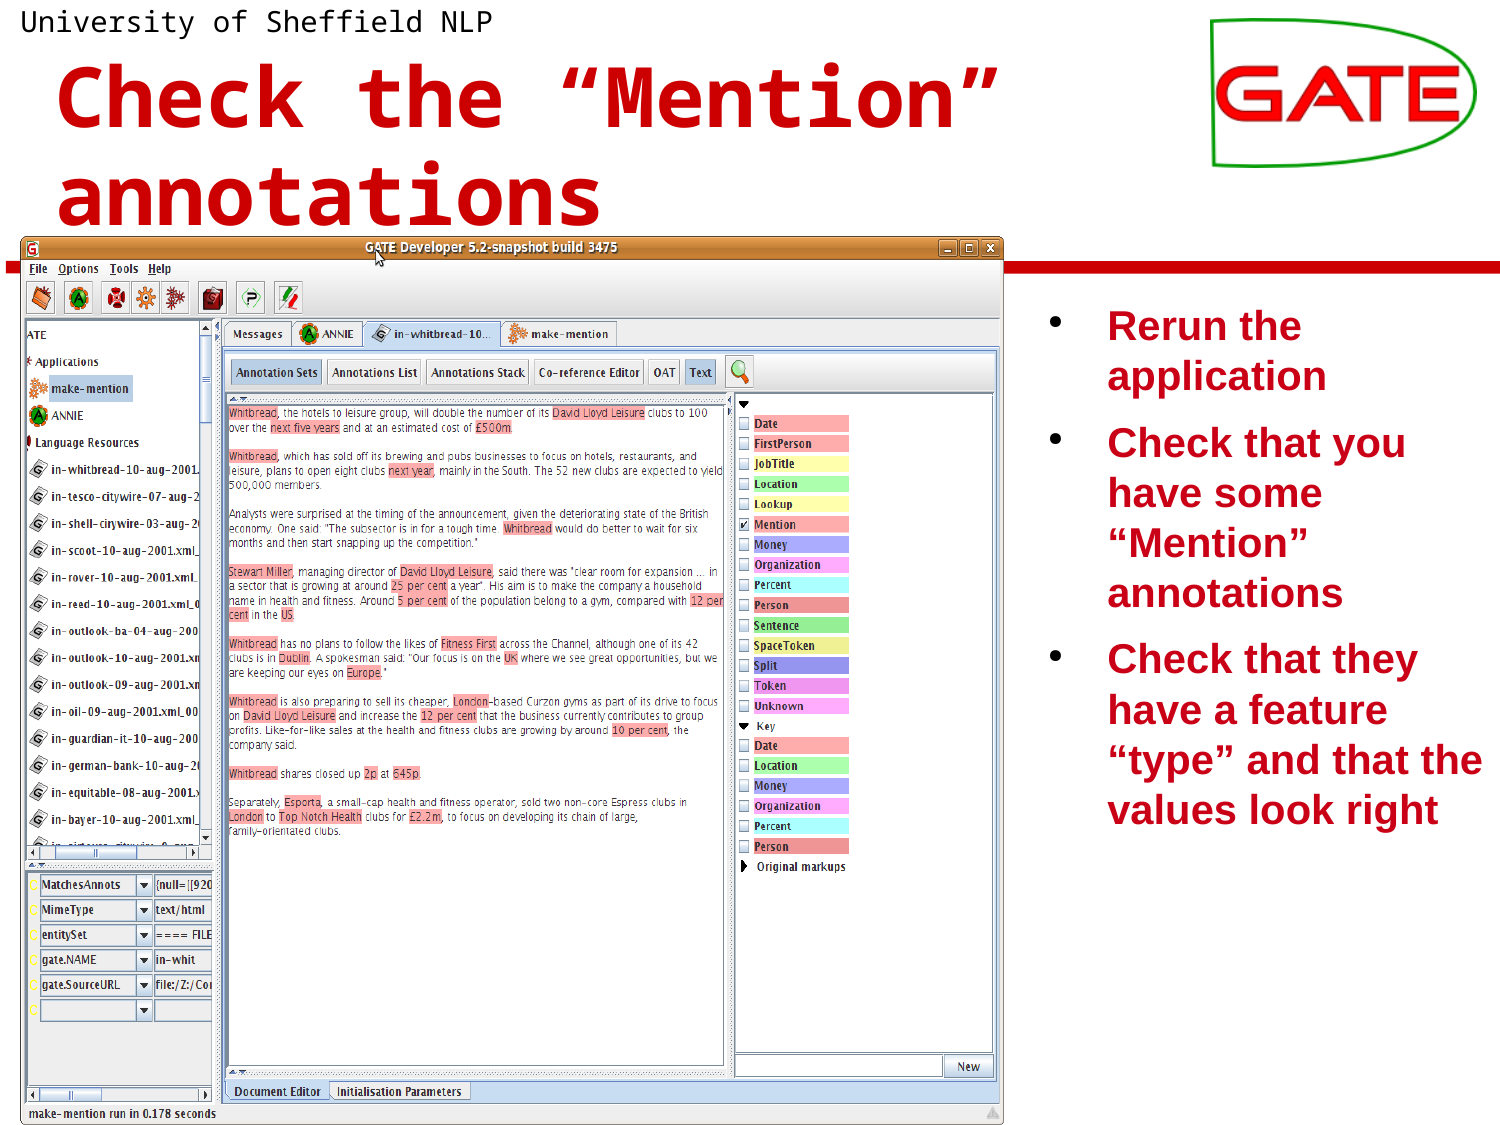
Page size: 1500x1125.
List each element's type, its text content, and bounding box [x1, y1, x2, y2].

picture [20, 236, 1004, 1125]
picture [1210, 18, 1477, 168]
title Check the “Mention” annotations [41, 37, 1391, 254]
list Rerun the application Check that you have some “Mention” annotations Check that they have a feature “type” and that the values look right [1033, 290, 1500, 1123]
